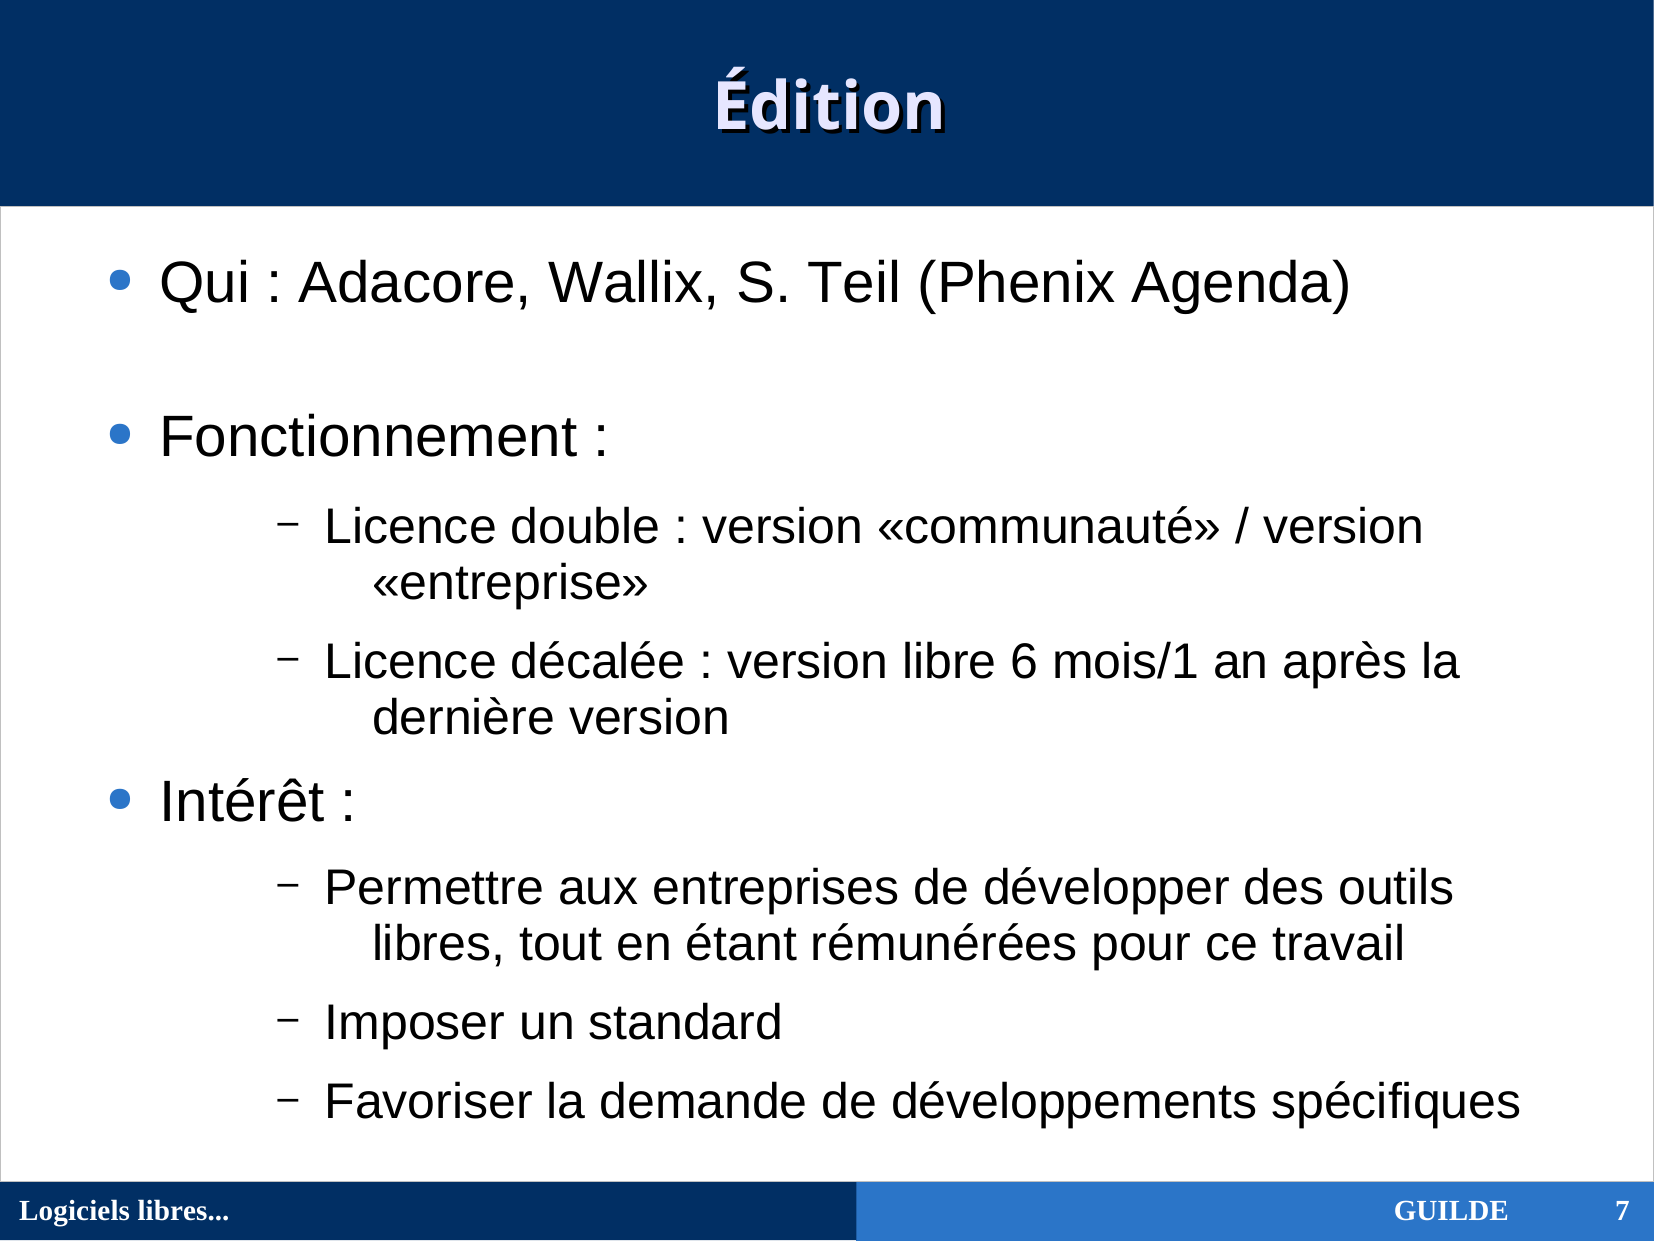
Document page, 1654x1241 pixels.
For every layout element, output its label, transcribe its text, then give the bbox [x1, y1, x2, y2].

title Édition [123, 0, 1536, 208]
list Qui : Adacore, Wallix, S. Teil (Phenix Agenda) Fonctionnement : Licence double : version «communauté» / version «entreprise» Licence décalée : version libre 6 mois/1 an après la dernière version Intérêt : Permettre aux entreprises de développer des outils libres, tout en étant rémunérées pour ce travail Imposer un standard Favoriser la demande de développements spécifiques [88, 249, 1595, 1136]
